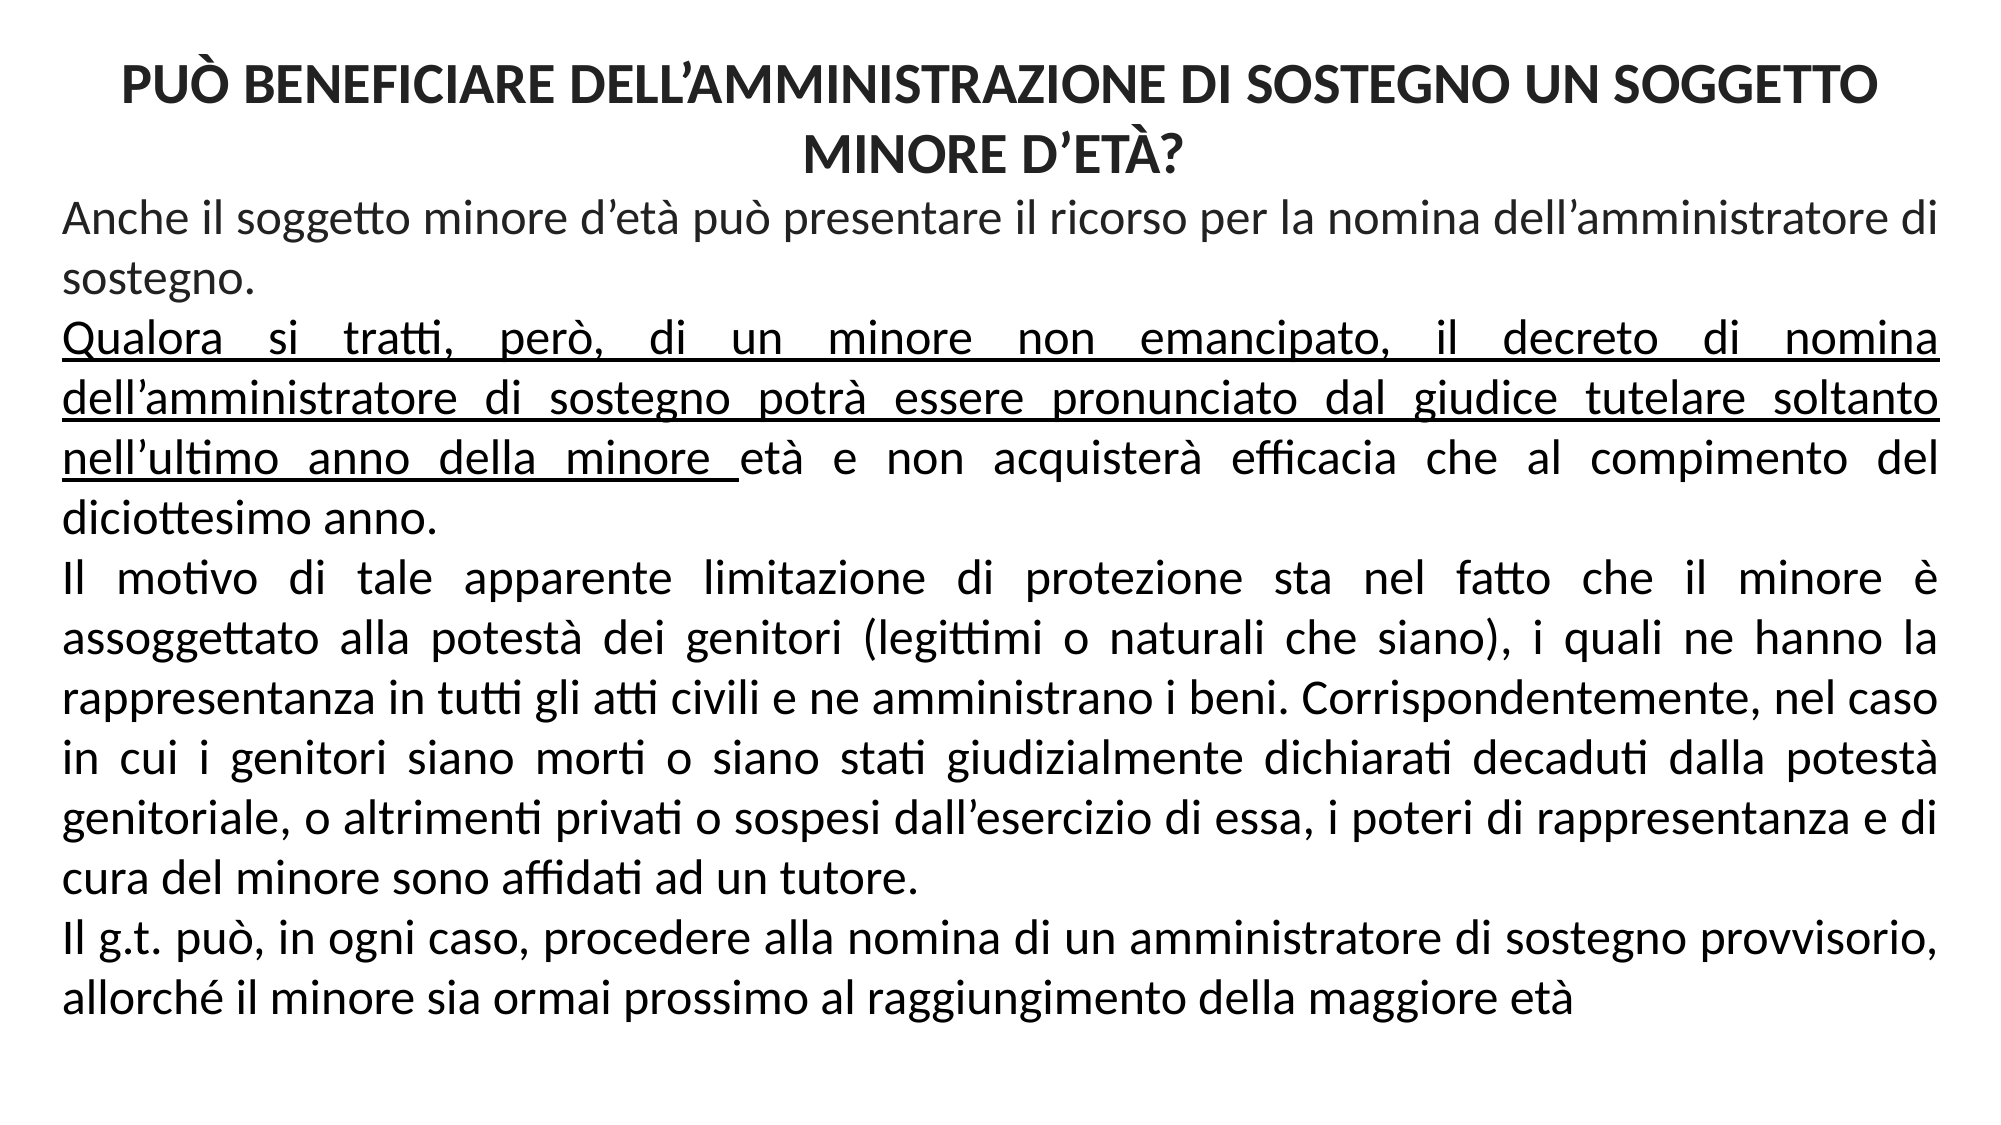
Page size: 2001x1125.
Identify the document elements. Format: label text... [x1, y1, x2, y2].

text_box PUÒ BENEFICIARE DELL’AMMINISTRAZIONE DI SOSTEGNO UN SOGGETTO MINORE D’ETÀ? Anche il soggetto minore d’età può presentare il ricorso per la nomina dell’amministratore di sostegno. Qualora si tratti, però, di un minore non emancipato, il decreto di nomina dell’amministratore di sostegno potrà essere pronunciato dal giudice tutelare soltanto nell’ultimo anno della minore età e non acquisterà efficacia che al compimento del diciottesimo anno. Il motivo di tale apparente limitazione di protezione sta nel fatto che il minore è assoggettato alla potestà dei genitori (legittimi o naturali che siano), i quali ne hanno la rappresentanza in tutti gli atti civili e ne amministrano i beni. Corrispondentemente, nel caso in cui i genitori siano morti o siano stati giudizialmente dichiarati decaduti dalla potestà genitoriale, o altrimenti privati o sospesi dall’esercizio di essa, i poteri di rappresentanza e di cura del minore sono affidati ad un tutore. Il g.t. può, in ogni caso, procedere alla nomina di un amministratore di sostegno provvisorio, allorché il minore sia ormai prossimo al raggiungimento della maggiore età [47, 37, 1955, 1125]
